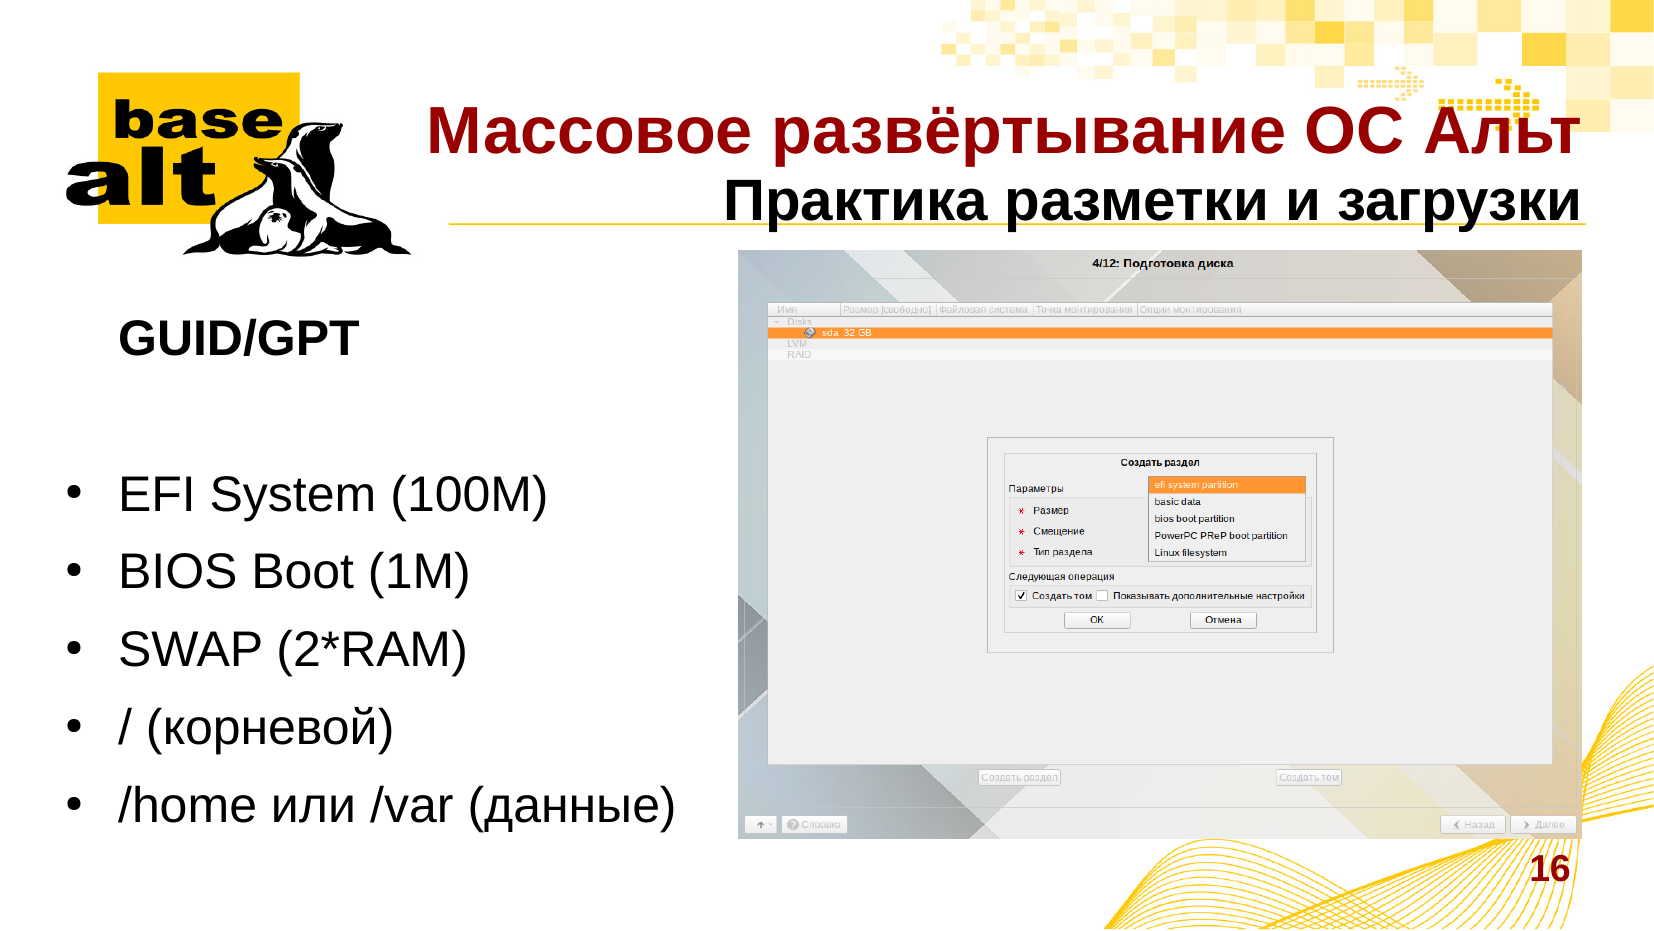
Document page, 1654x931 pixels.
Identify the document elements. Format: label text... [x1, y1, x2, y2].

list GUID/GPT EFI System (100М) BIOS Boot (1М) SWAP (2*RAM) / (корневой) /home или /var (данные) [47, 310, 792, 864]
picture [0, 0, 1654, 931]
title Массовое развёртывание ОС Альт Практика разметки и загрузки [372, 81, 1583, 245]
